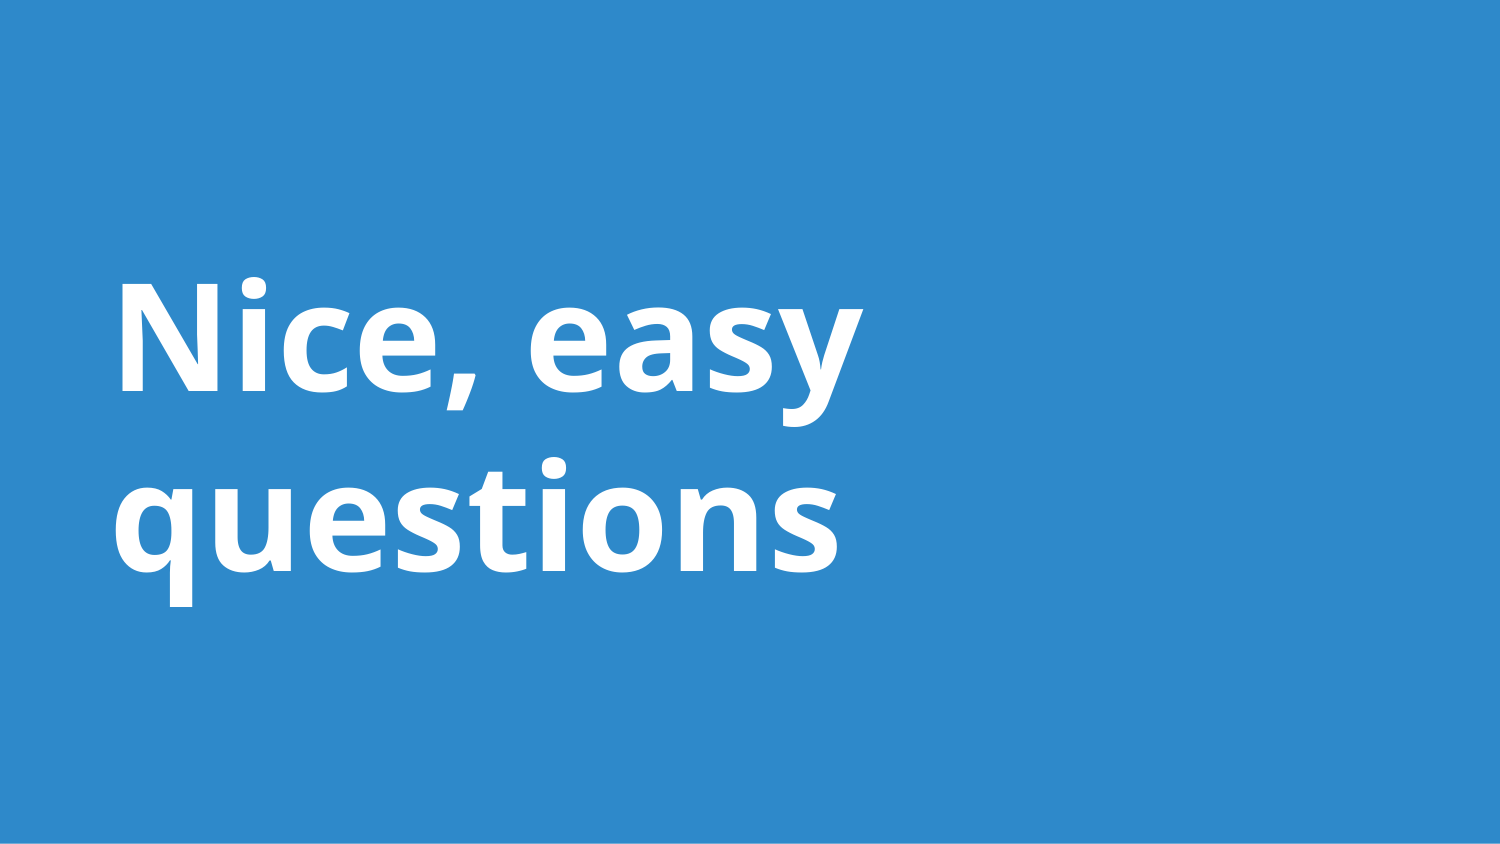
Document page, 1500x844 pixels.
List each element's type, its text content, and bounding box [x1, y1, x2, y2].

text_box Nice, easy questions [106, 78, 1394, 765]
